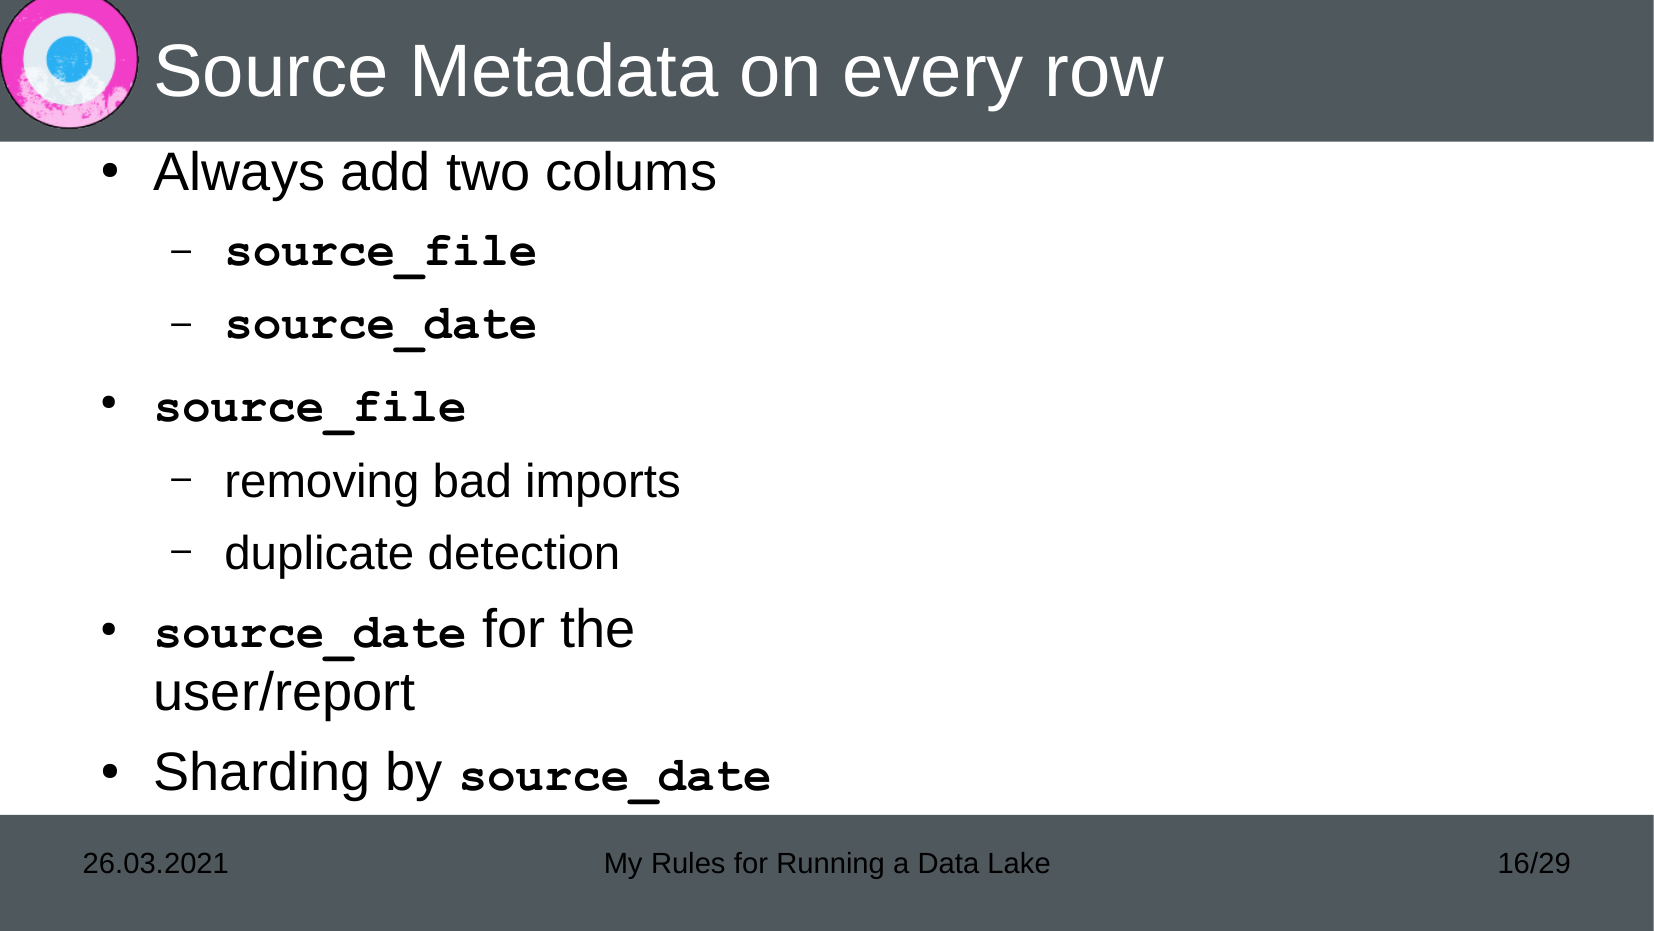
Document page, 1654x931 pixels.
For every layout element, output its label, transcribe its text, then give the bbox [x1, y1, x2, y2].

picture [0, 0, 228, 148]
title Source Metadata on every row [153, 5, 1654, 136]
list Always add two colums source_file source_date source_file removing bad imports duplicate detection source_date for the user/report Sharding by source_date [82, 141, 809, 815]
